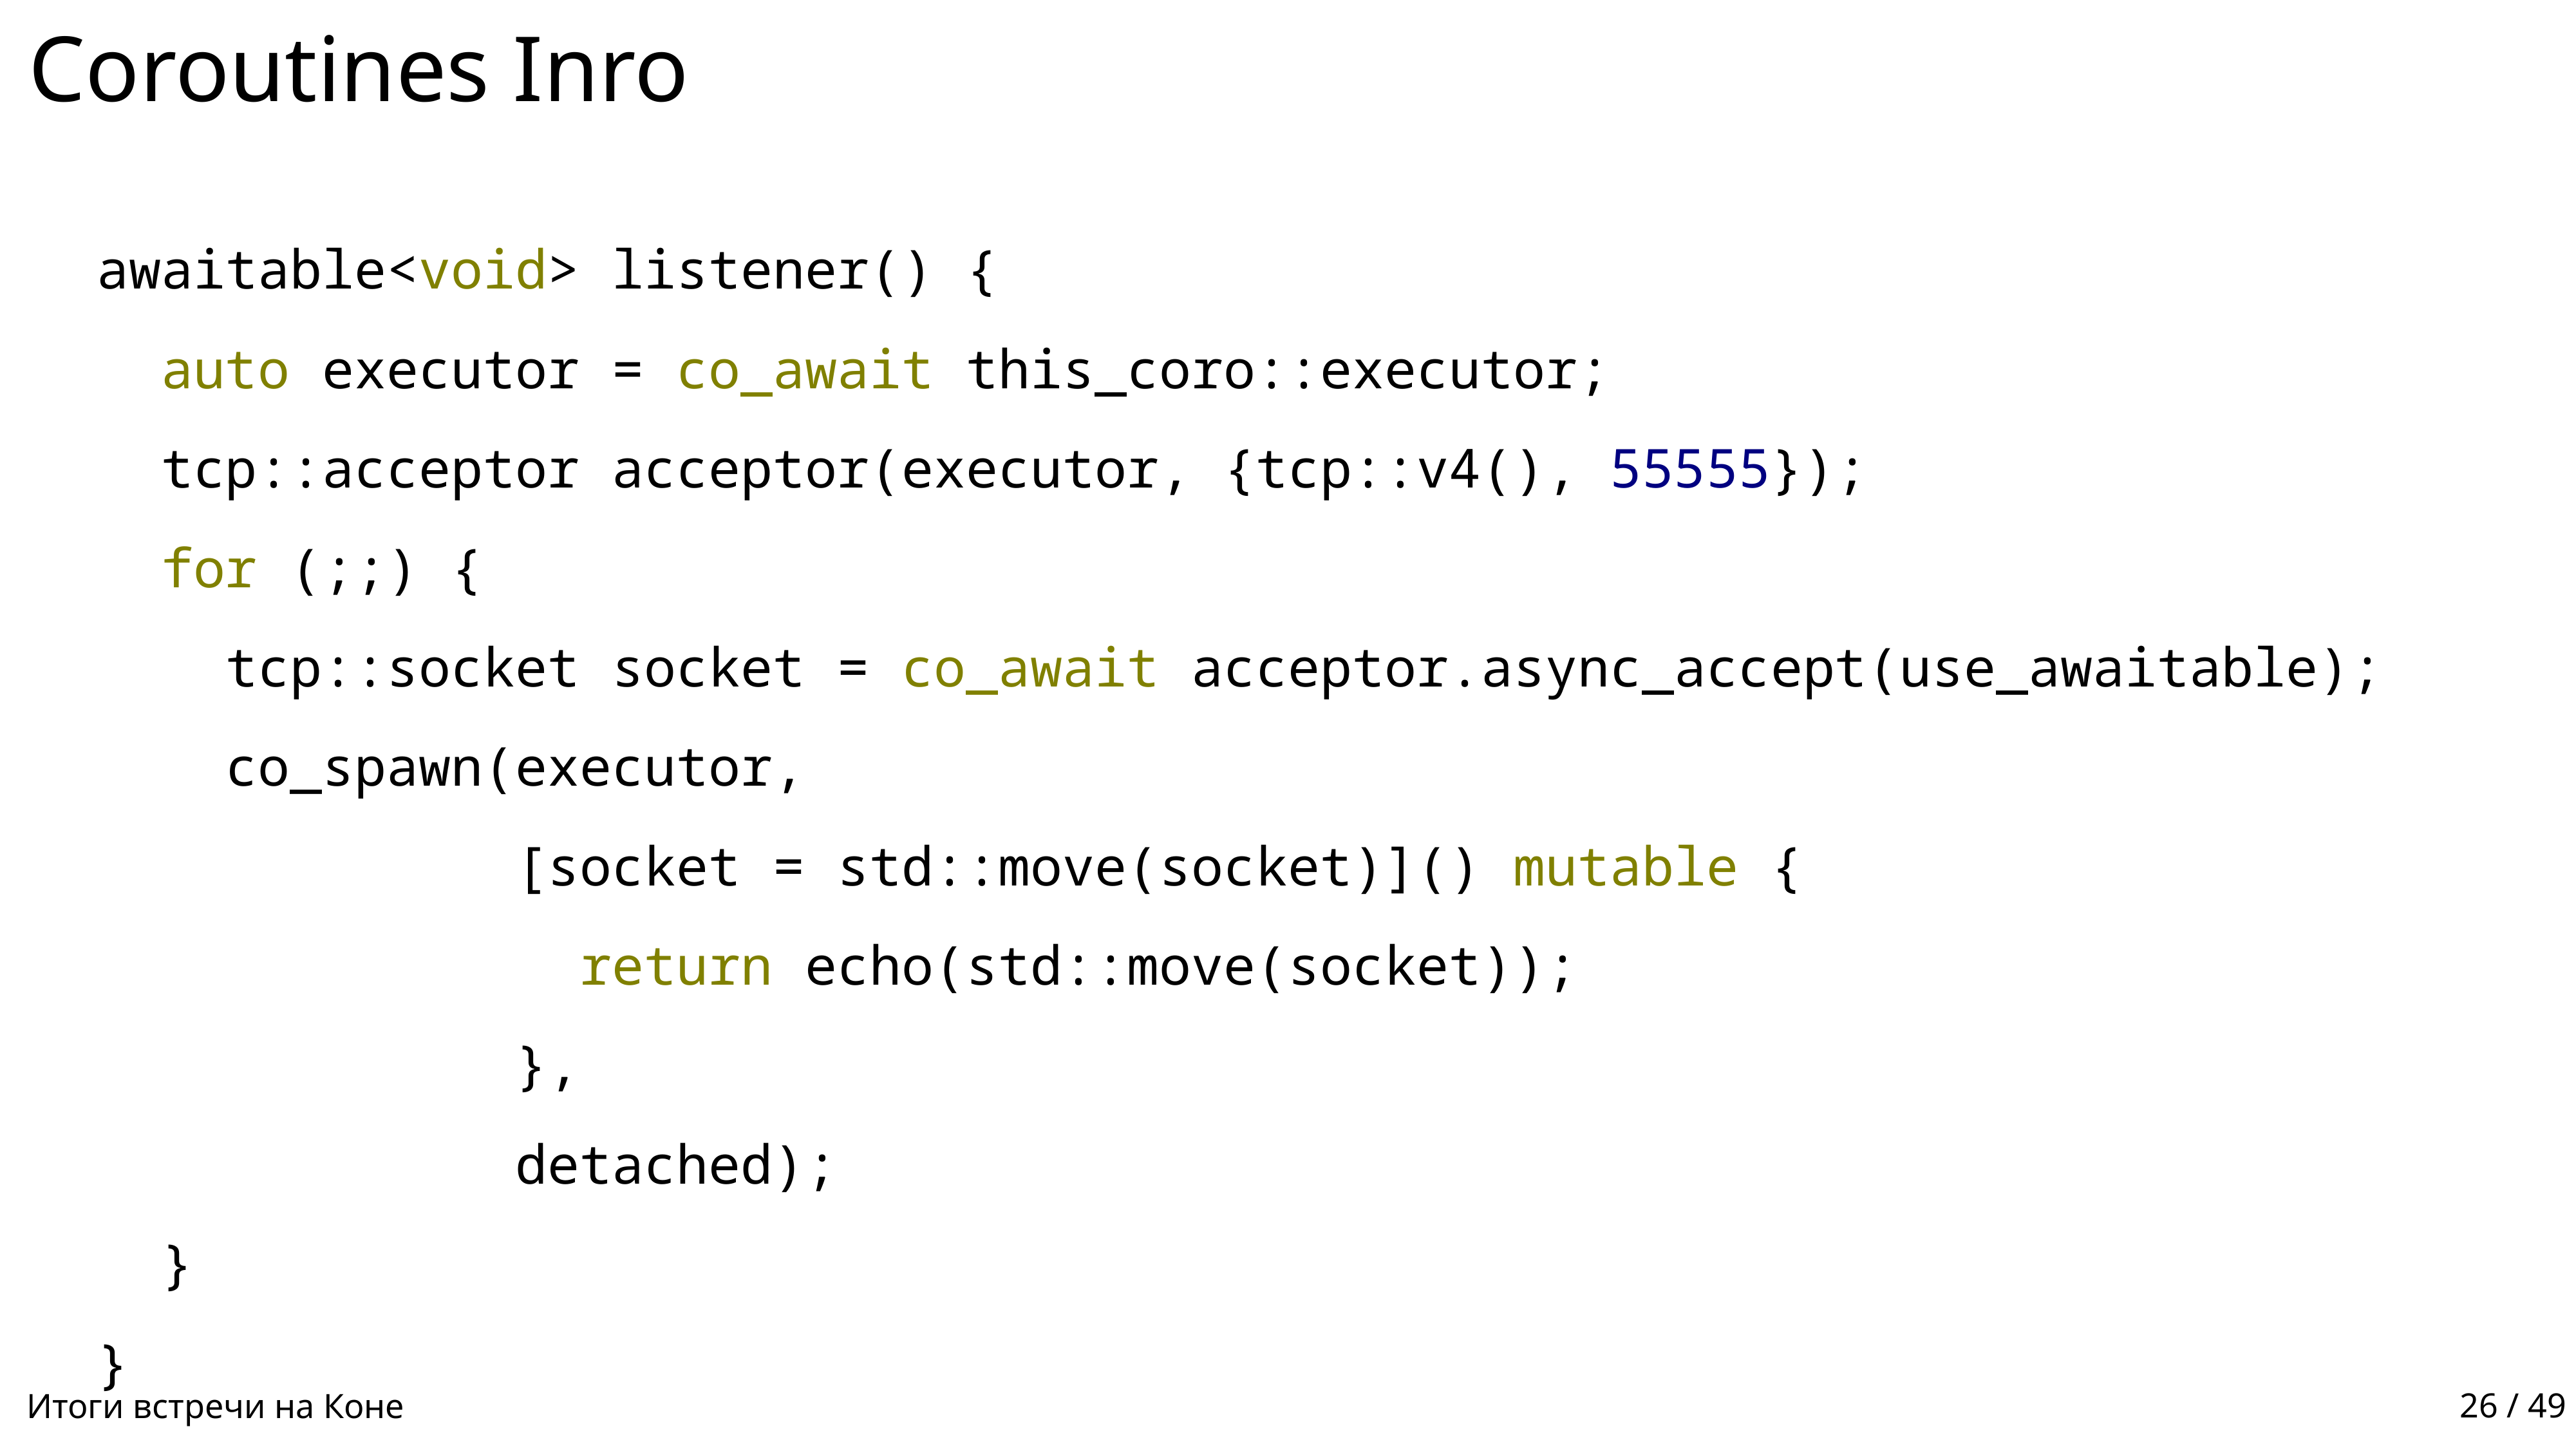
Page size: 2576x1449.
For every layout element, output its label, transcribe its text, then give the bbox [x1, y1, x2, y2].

list Итоги встречи на Коне [17, 1376, 1114, 1431]
list awaitable<void> listener() { auto executor = co_await this_coro::executor; tcp::acceptor acceptor(executor, {tcp::v4(), 55555}); for (;;) { tcp::socket socket = co_await acceptor.async_accept(use_awaitable); co_spawn(executor, [socket = std::move(socket)]() mutable { return echo(std::move(socket)); }, detached); } } [87, 214, 2550, 1382]
title Coroutines Inro [19, 19, 2550, 155]
list <number> / 49 [1479, 1376, 2576, 1431]
